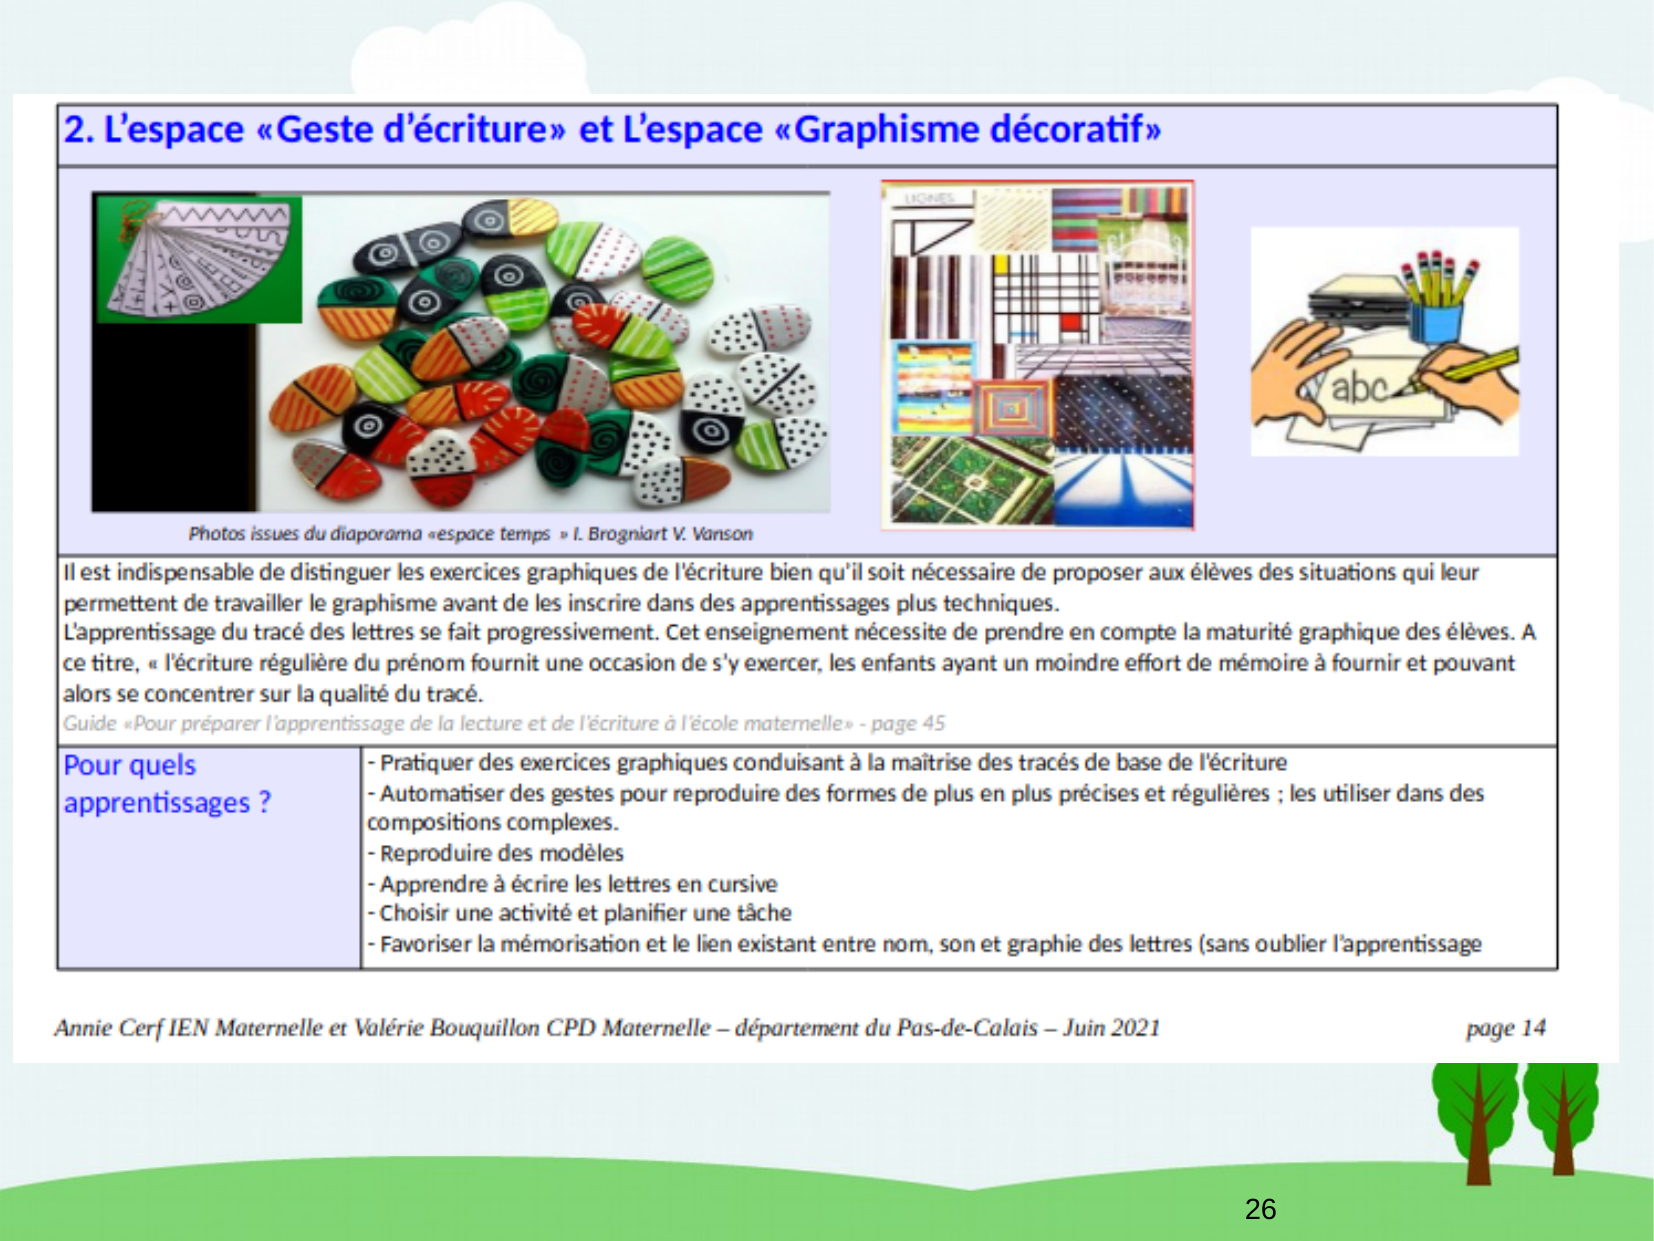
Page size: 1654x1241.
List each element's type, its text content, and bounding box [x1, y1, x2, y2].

text_box <numéro> [1244, 1190, 1630, 1241]
picture [0, 0, 1654, 1241]
